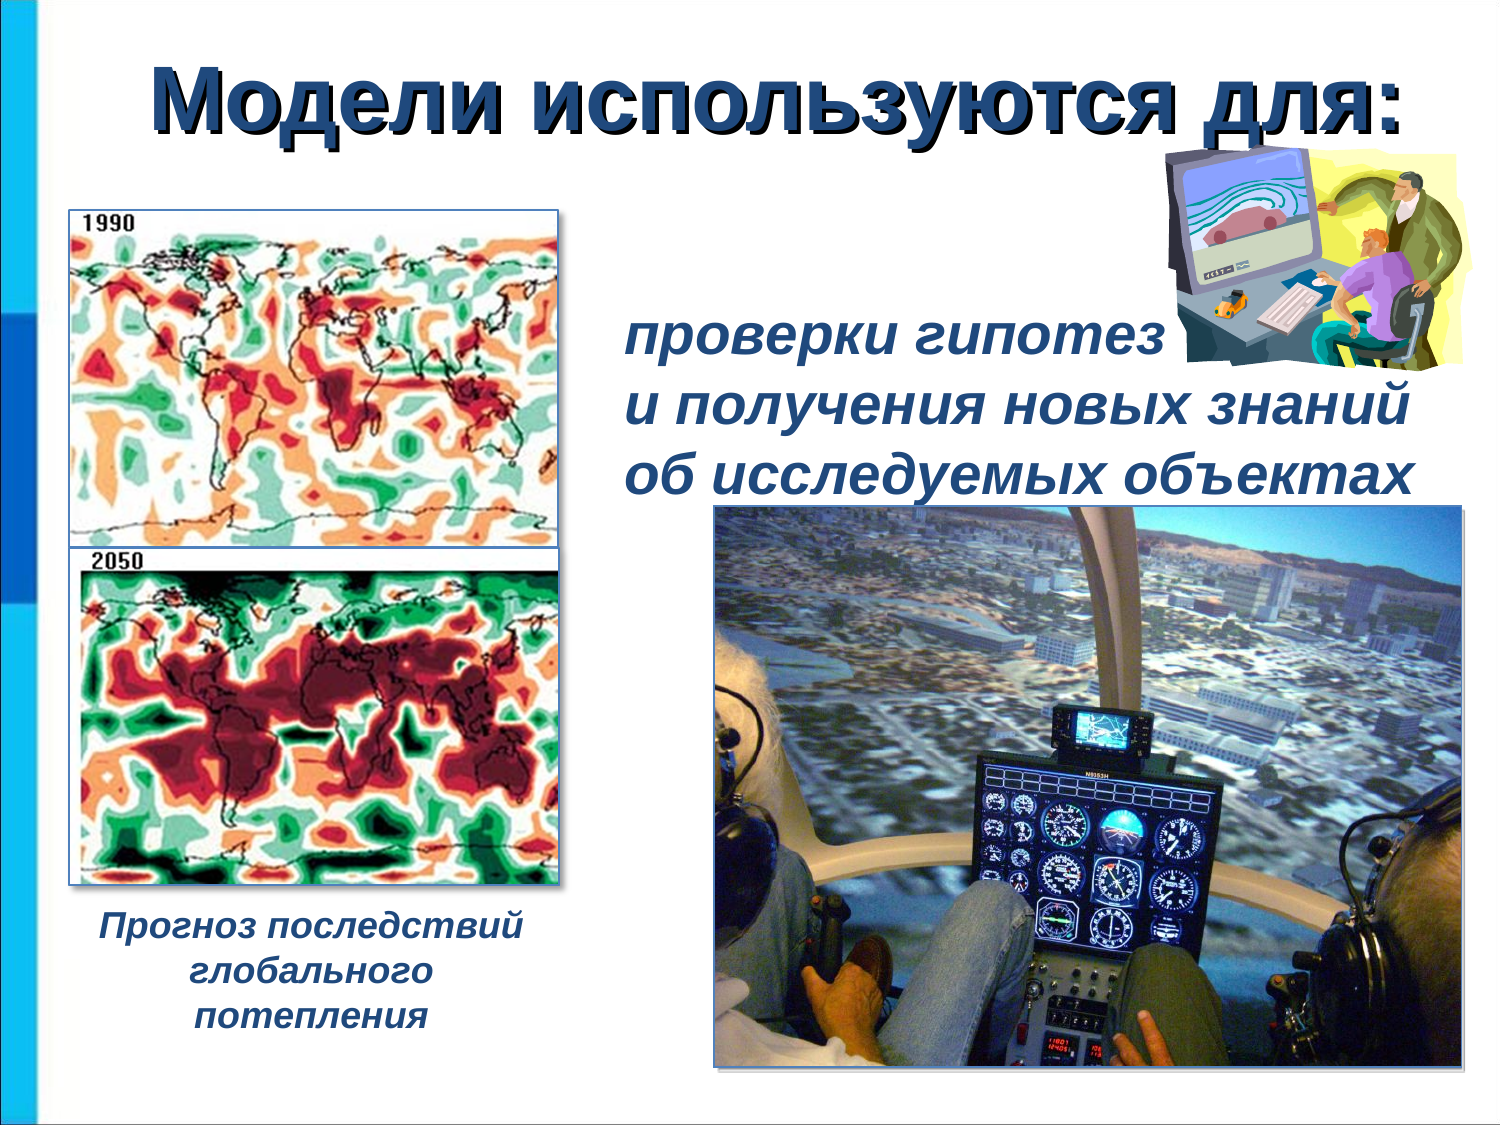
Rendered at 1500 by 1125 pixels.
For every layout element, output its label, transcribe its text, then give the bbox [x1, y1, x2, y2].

text_box проверки гипотез и получения новых знаний об исследуемых объектах [609, 288, 1454, 514]
title Модели используются для: [112, 0, 1442, 188]
picture [0, 0, 1500, 1125]
text_box Прогноз последствий глобального потепления [72, 892, 551, 1044]
